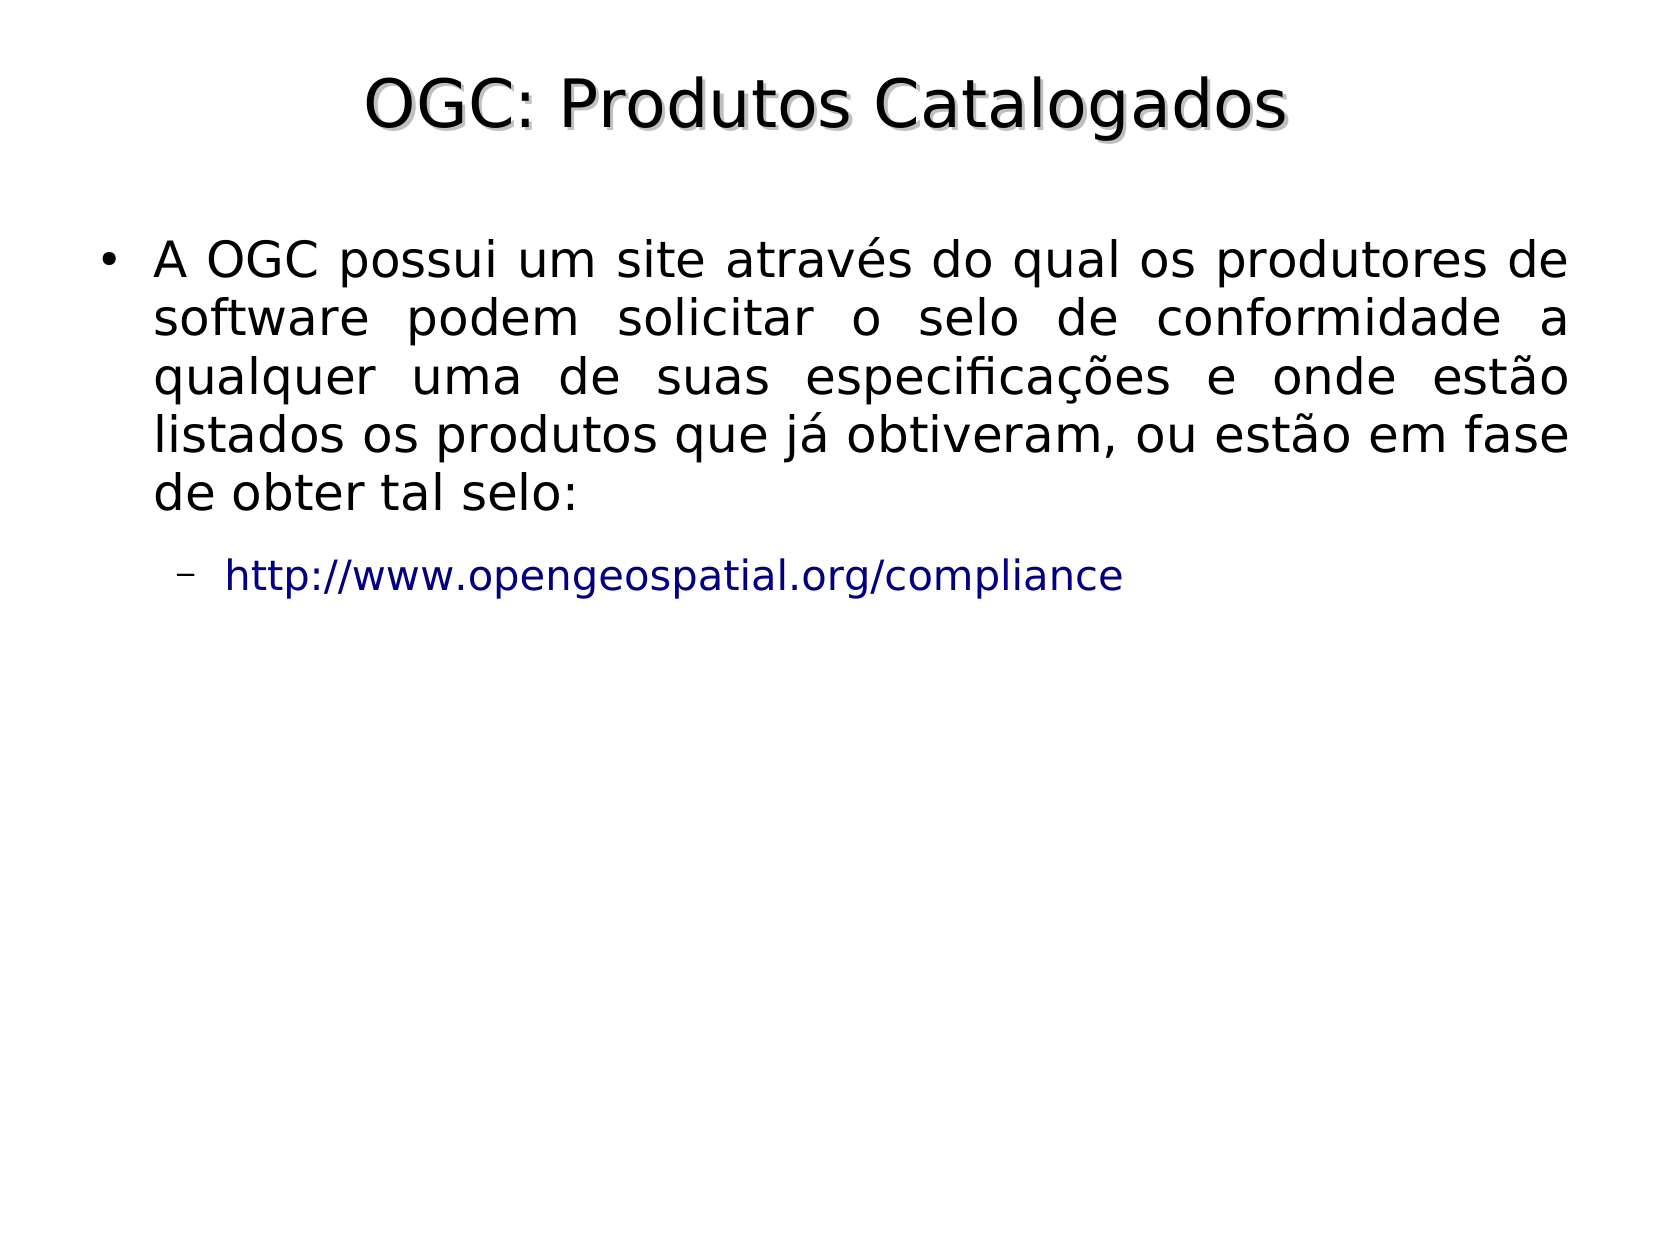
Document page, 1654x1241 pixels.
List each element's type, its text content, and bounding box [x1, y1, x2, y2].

title OGC: Produtos Catalogados [59, 25, 1595, 184]
list A OGC possui um site através do qual os produtores de software podem solicitar o selo de conformidade a qualquer uma de suas especificações e onde estão listados os produtos que já obtiveram, ou estão em fase de obter tal selo: http://www.opengeospatial.org/compliance [82, 231, 1571, 1050]
